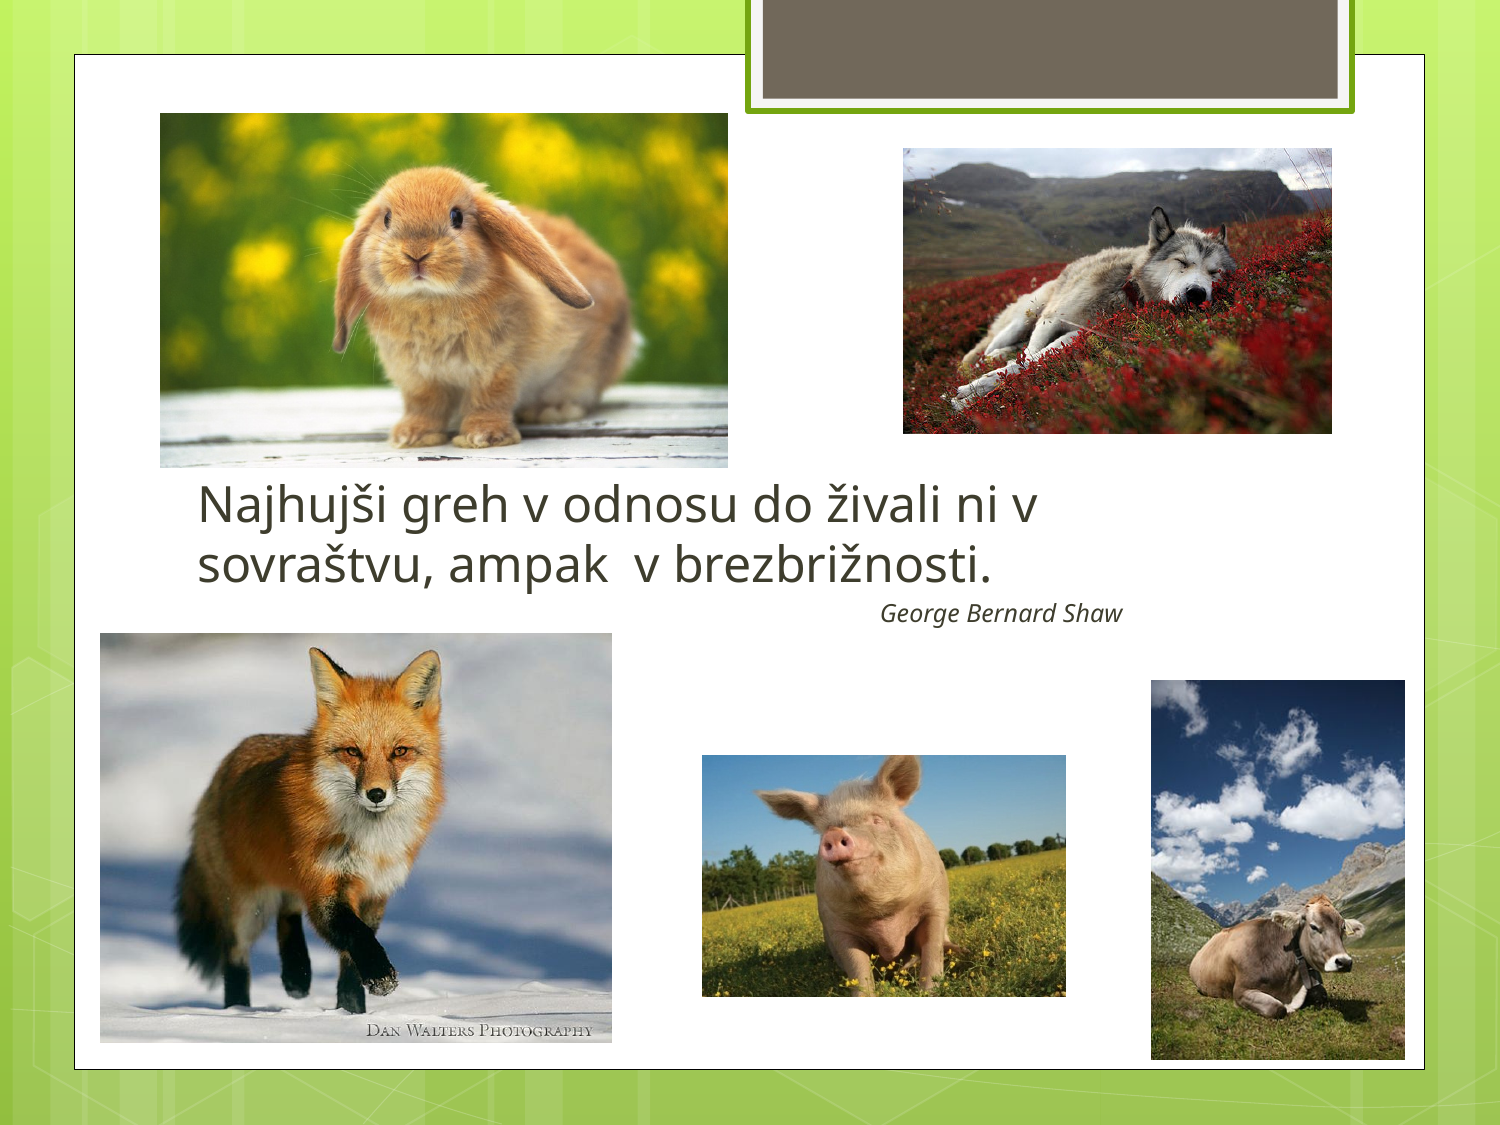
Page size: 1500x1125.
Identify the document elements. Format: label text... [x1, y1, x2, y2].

picture [903, 148, 1332, 434]
picture [702, 755, 1066, 998]
picture [100, 633, 612, 1043]
picture [160, 113, 728, 468]
list Najhujši greh v odnosu do živali ni v sovraštvu, ampak v brezbrižnosti. George Bernard Shaw [171, 184, 1283, 964]
picture [1151, 680, 1405, 1060]
